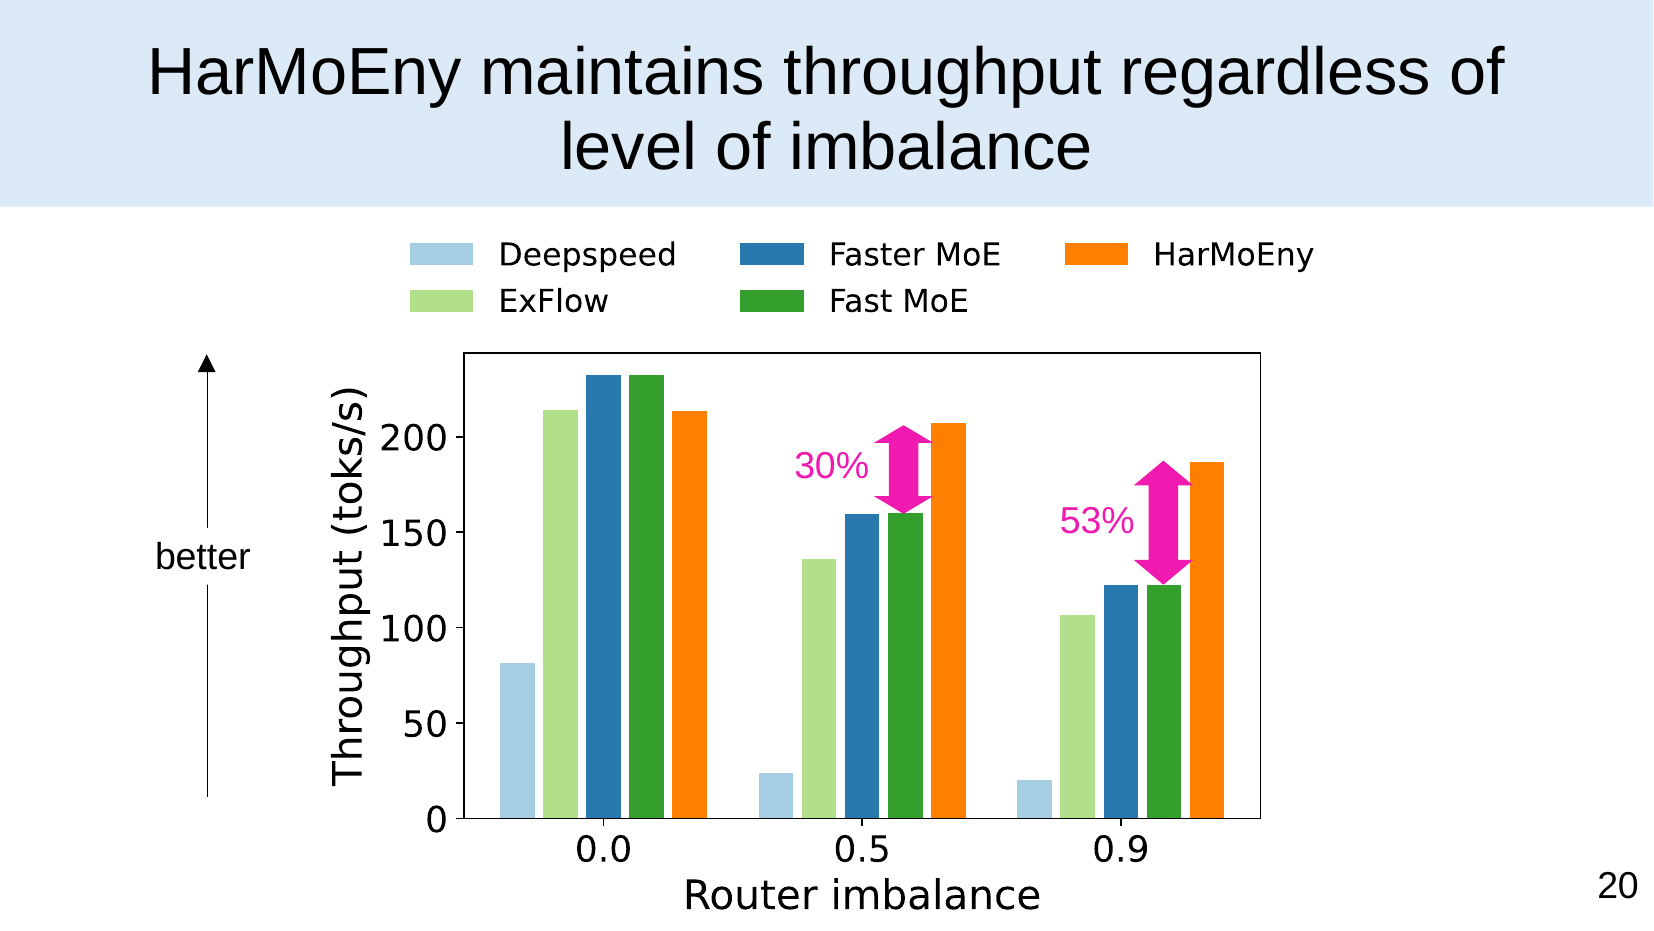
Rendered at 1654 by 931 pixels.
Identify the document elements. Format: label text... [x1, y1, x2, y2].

text_box [874, 425, 934, 514]
text_box 30% [779, 437, 885, 494]
text_box [1133, 460, 1193, 585]
title HarMoEny maintains throughput regardless of level of imbalance [82, 6, 1571, 212]
picture [305, 163, 1348, 931]
text_box better [140, 527, 266, 585]
text_box 53% [1045, 492, 1150, 550]
text_box [0, 0, 1654, 207]
text_box <number> [1453, 856, 1654, 927]
